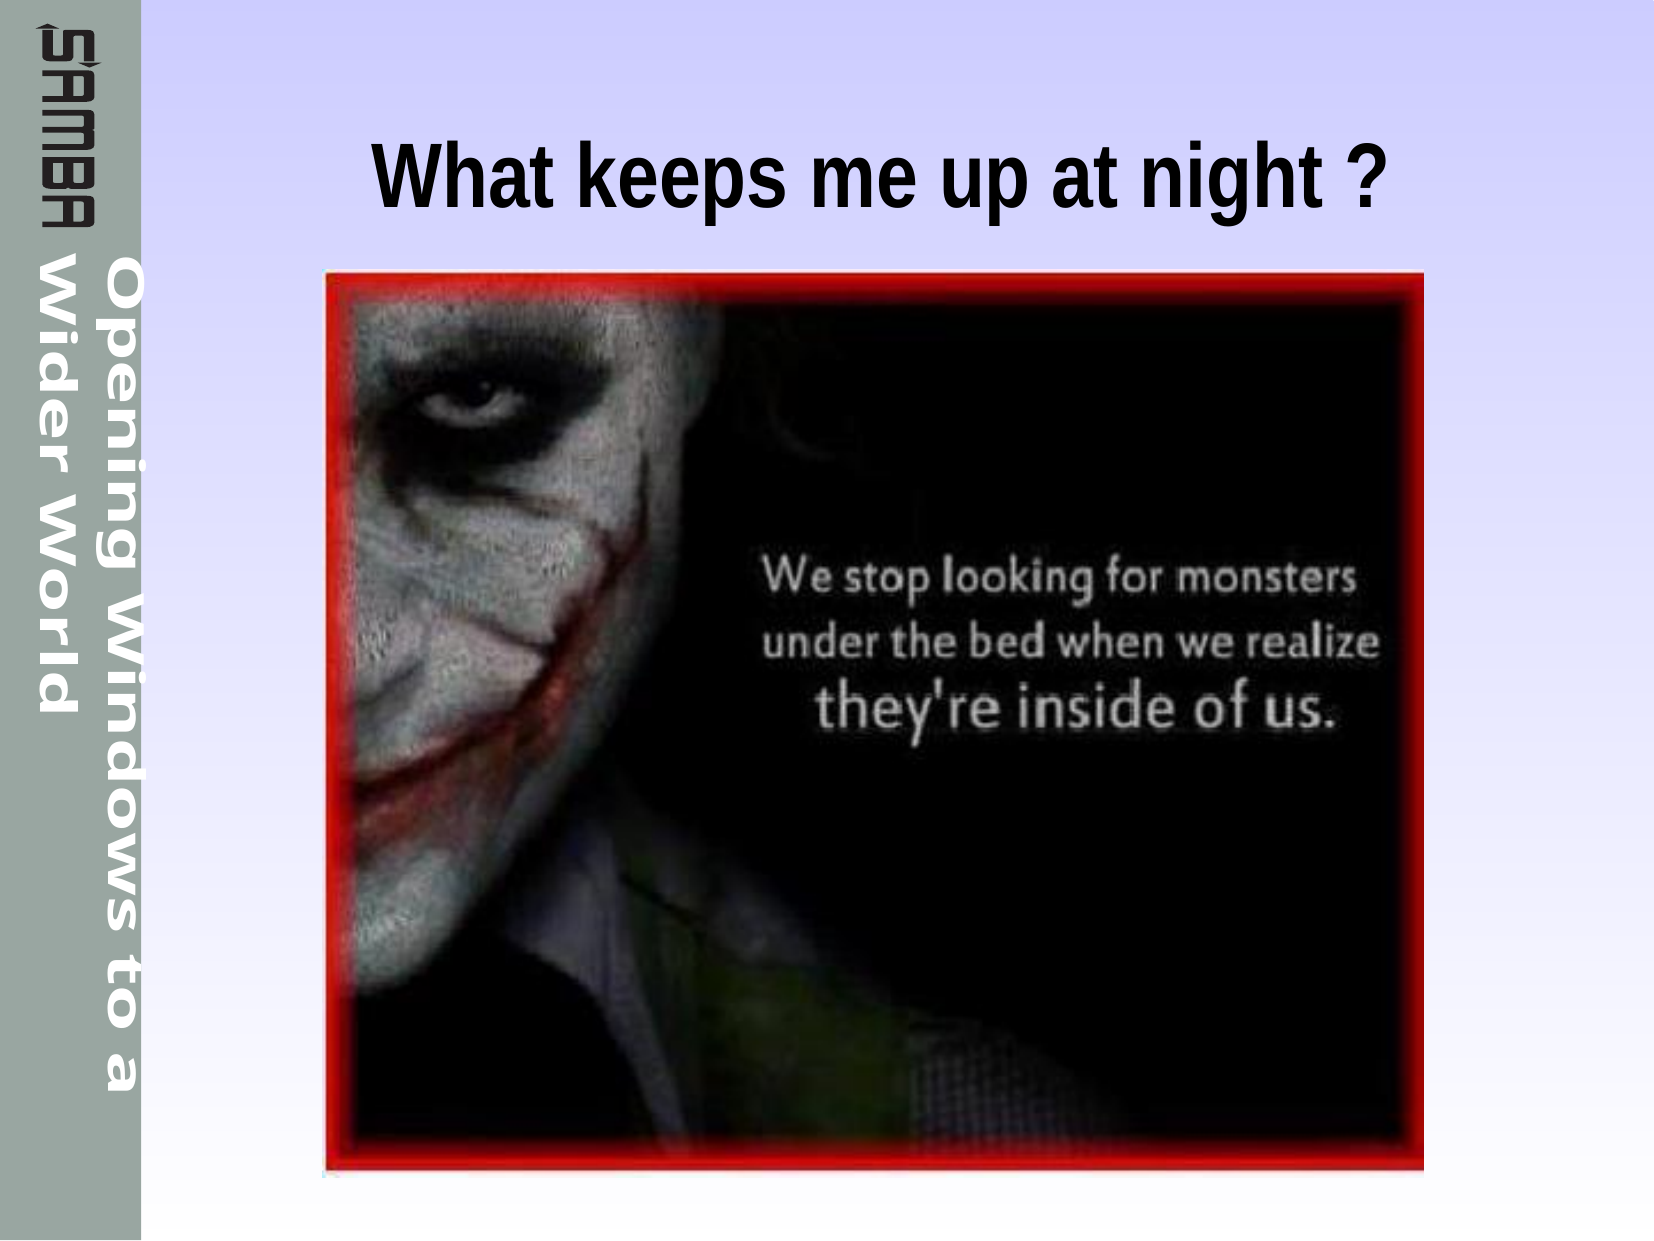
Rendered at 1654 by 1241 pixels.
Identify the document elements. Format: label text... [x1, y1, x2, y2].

picture [322, 269, 1424, 1178]
title What keeps me up at night ? [175, 70, 1588, 278]
